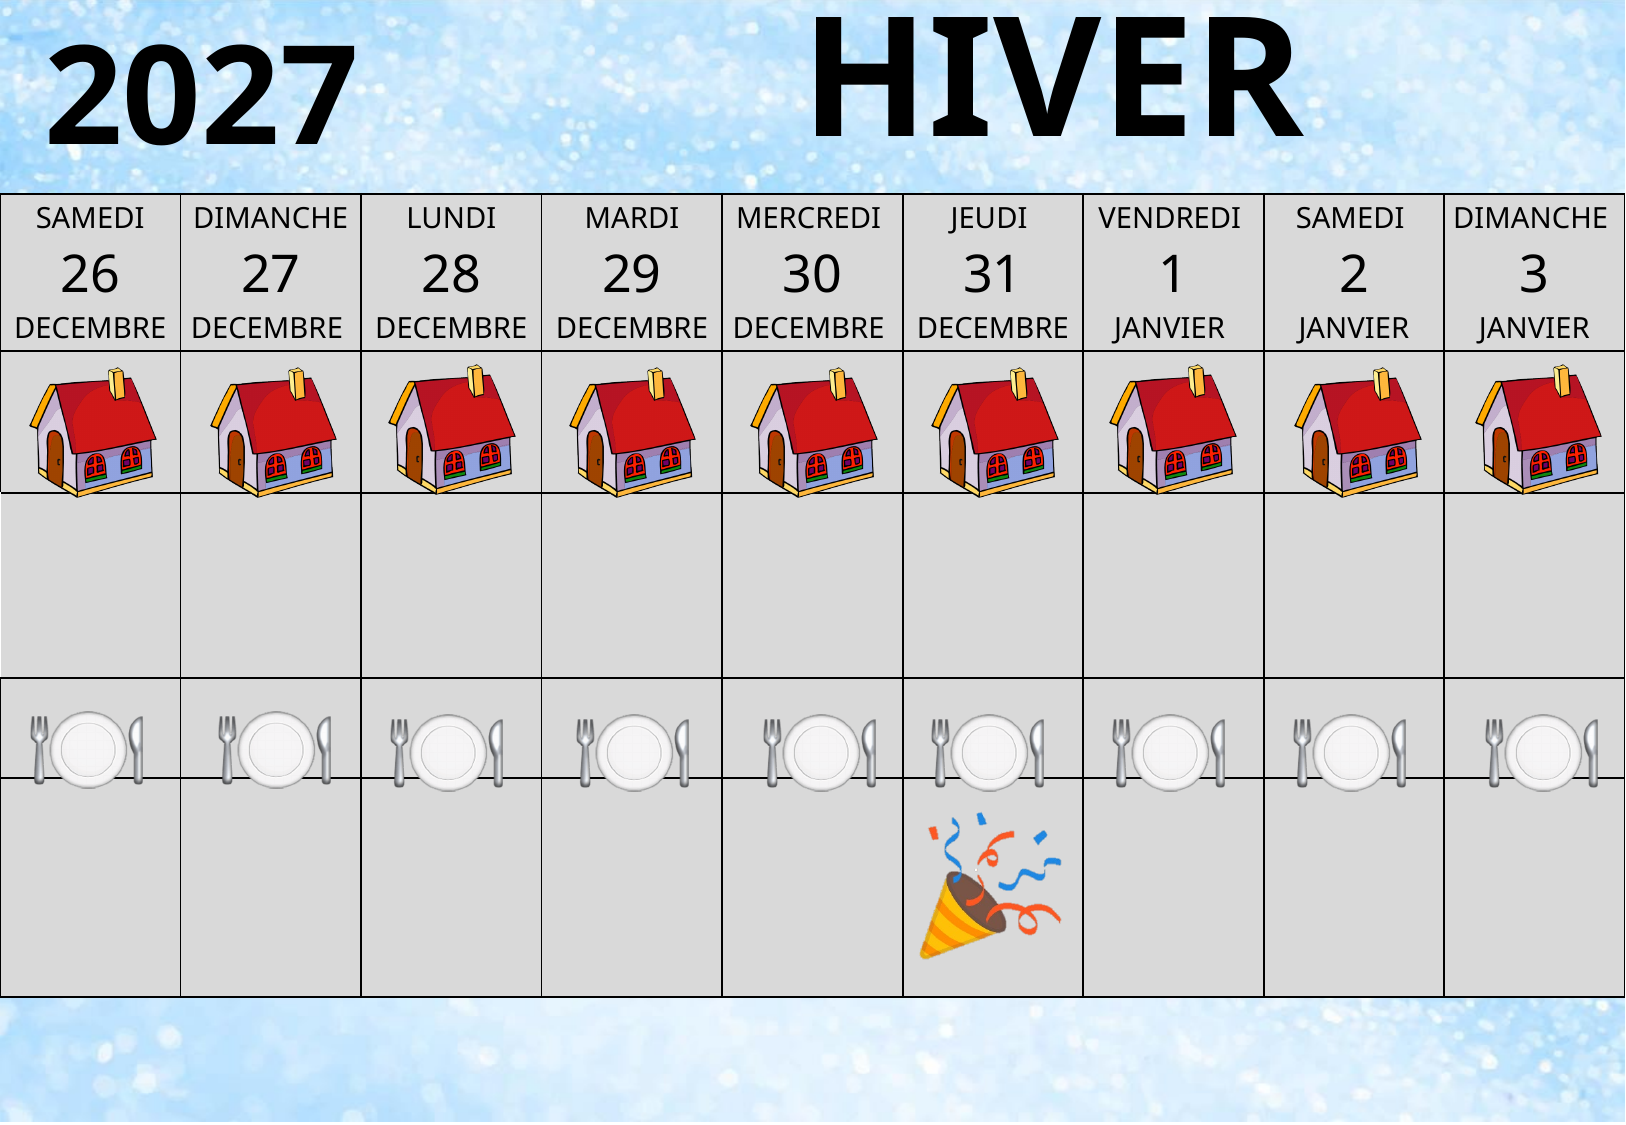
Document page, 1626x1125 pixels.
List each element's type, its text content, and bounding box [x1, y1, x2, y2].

table_cell [181, 679, 360, 777]
picture [572, 692, 693, 813]
table_cell [1084, 779, 1263, 996]
picture [1481, 692, 1602, 813]
table_cell [904, 966, 1082, 996]
table_cell [181, 494, 360, 677]
table_cell [723, 679, 902, 777]
table_cell [1, 352, 180, 492]
table_cell [904, 779, 927, 807]
table_header MERCREDI 30 DECEMBRE [723, 195, 902, 350]
table_cell [904, 352, 1082, 492]
table_cell [1265, 352, 1443, 492]
table_cell [1445, 352, 1624, 492]
table_cell [1084, 494, 1263, 677]
picture [1294, 367, 1422, 498]
table_cell [542, 494, 721, 677]
picture [26, 689, 147, 811]
table_header SAMEDI 2 JANVIER [1265, 195, 1443, 350]
table_cell [362, 352, 541, 492]
table_header JEUDI 31 DECEMBRE [904, 195, 1082, 350]
table_cell [904, 679, 1082, 777]
table_cell [1084, 679, 1263, 777]
table_header VENDREDI 1 JANVIER [1084, 195, 1263, 350]
table_cell [1, 494, 180, 677]
picture [931, 367, 1059, 498]
table_cell [723, 352, 902, 492]
table_cell [1445, 679, 1624, 777]
table_cell [362, 679, 541, 777]
picture [214, 689, 335, 811]
table_cell [181, 779, 360, 996]
picture [210, 367, 337, 498]
table_cell [1445, 494, 1624, 677]
table_cell [1445, 779, 1624, 996]
table_cell [362, 494, 541, 677]
table_cell [723, 779, 902, 996]
picture [759, 692, 1229, 966]
picture [569, 367, 696, 498]
table_header LUNDI 28 DECEMBRE [362, 195, 541, 350]
table_cell [723, 494, 902, 677]
picture [0, 0, 1625, 193]
table_cell [880, 779, 902, 807]
table_cell [542, 779, 721, 996]
table_cell [904, 494, 1082, 677]
picture [750, 367, 878, 498]
table_cell [1, 679, 180, 777]
table_cell [1, 779, 180, 996]
table_cell [1048, 779, 1082, 807]
table_header MARDI 29 DECEMBRE [542, 195, 721, 350]
table_cell [1084, 779, 1108, 807]
table_cell [1265, 494, 1443, 677]
table_header DIMANCHE 3 JANVIER [1445, 195, 1624, 350]
picture [0, 998, 1625, 1123]
picture [29, 367, 157, 498]
picture [1475, 364, 1602, 495]
table_header DIMANCHE 27 DECEMBRE [181, 195, 360, 350]
table_cell [1265, 779, 1443, 996]
table_cell [542, 352, 721, 492]
picture [1109, 364, 1237, 495]
picture [1289, 692, 1410, 813]
picture [388, 364, 516, 495]
table_cell [1084, 352, 1263, 492]
text_box 2027 [36, 0, 367, 180]
picture [386, 692, 507, 813]
table_cell [181, 352, 360, 492]
table_header SAMEDI 26 DECEMBRE [1, 195, 180, 350]
table_cell [542, 679, 721, 777]
table_cell [1265, 679, 1443, 777]
text_box HIVER [793, 0, 1359, 178]
table_cell [362, 779, 541, 996]
